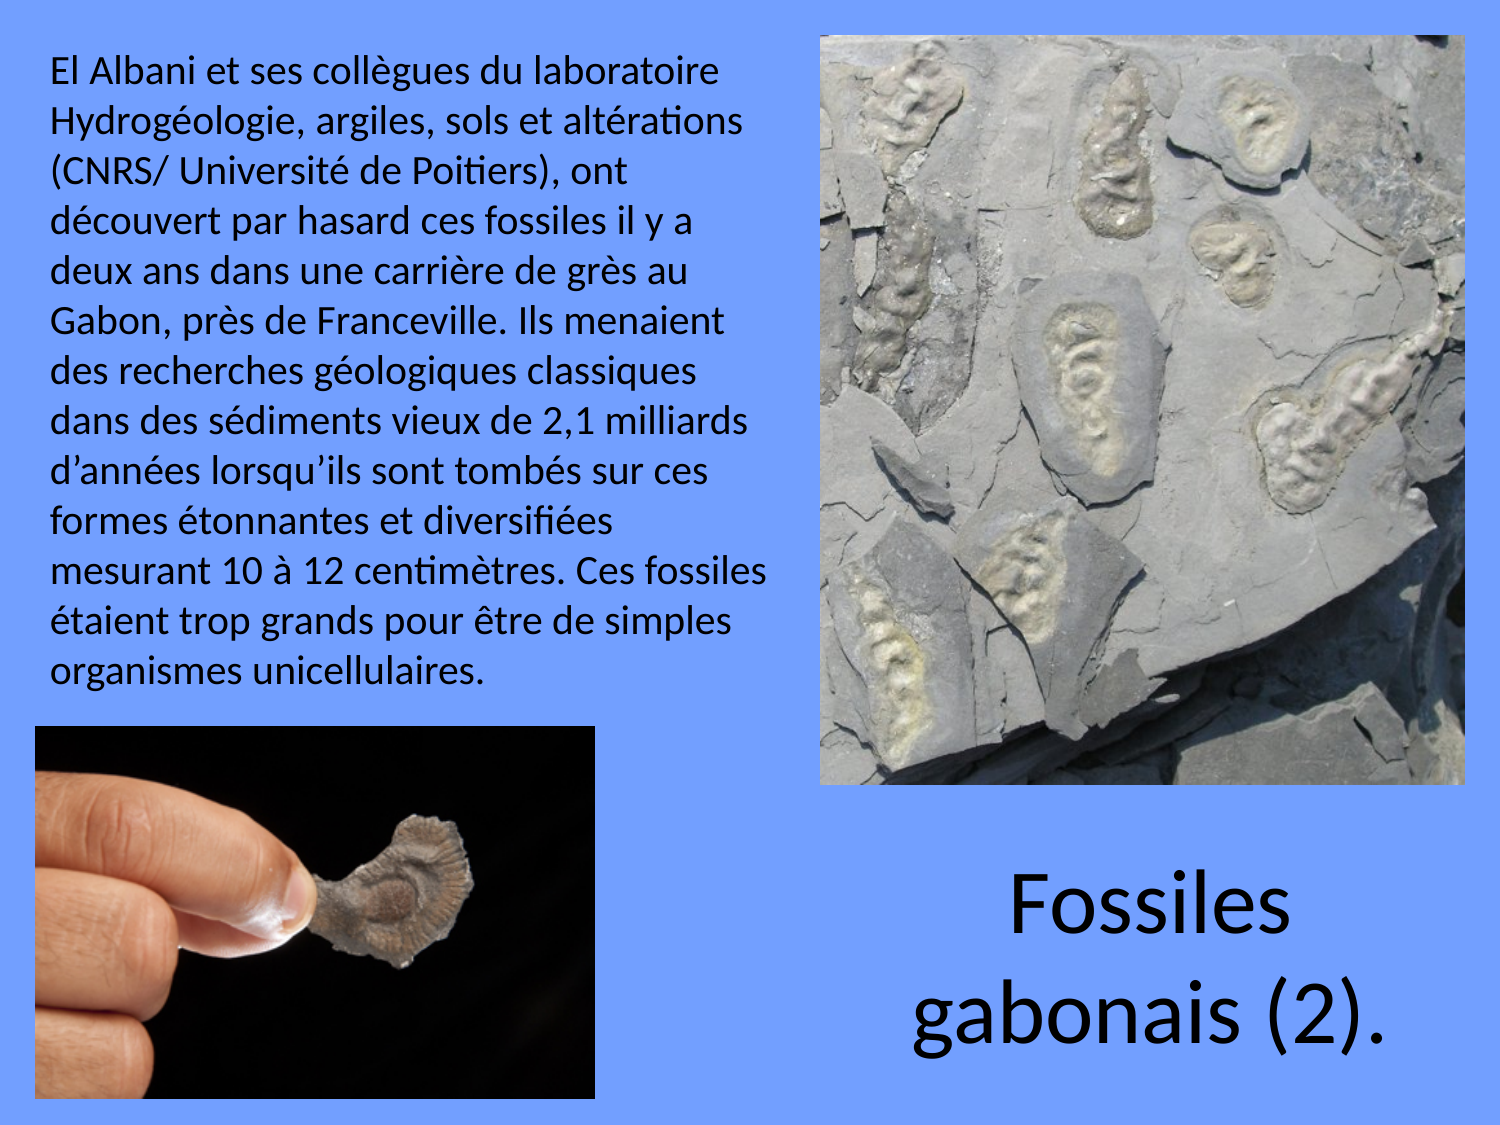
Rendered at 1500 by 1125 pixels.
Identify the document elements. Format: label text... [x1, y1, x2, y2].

picture [35, 726, 595, 1099]
picture [820, 35, 1465, 785]
text_box El Albani et ses collègues du laboratoire Hydrogéologie, argiles, sols et altérations (CNRS/ Université de Poitiers), ont découvert par hasard ces fossiles il y a deux ans dans une carrière de grès au Gabon, près de Franceville. Ils menaient des recherches géologiques classiques dans des sédiments vieux de 2,1 milliards d’années lorsqu’ils sont tombés sur ces formes étonnantes et diversifiées mesurant 10 à 12 centimètres. Ces fossiles étaient trop grands pour être de simples organismes unicellulaires. [35, 35, 797, 701]
text_box Fossiles gabonais (2). [878, 820, 1423, 1084]
